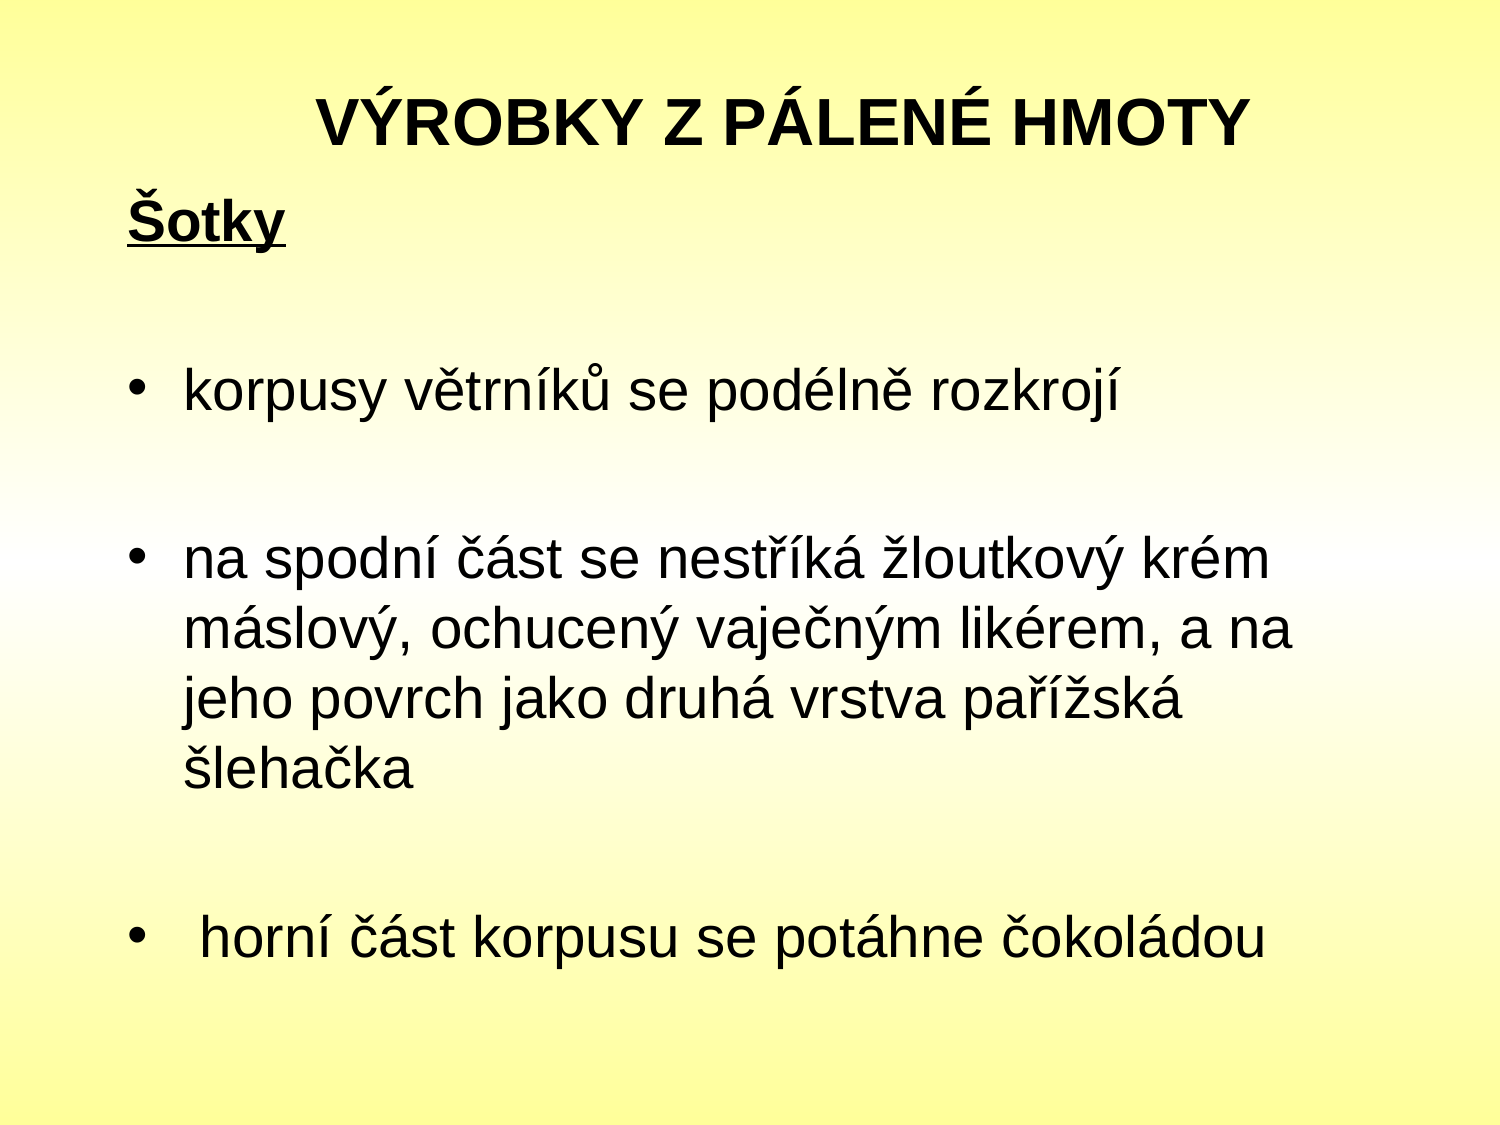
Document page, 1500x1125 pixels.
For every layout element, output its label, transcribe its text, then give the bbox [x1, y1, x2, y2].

list Šotky korpusy větrníků se podélně rozkrojí na spodní část se nestříká žloutkový krém máslový, ochucený vaječným likérem, a na jeho povrch jako druhá vrstva pařížská šlehačka horní část korpusu se potáhne čokoládou [112, 174, 1375, 1076]
title VÝROBKY Z PÁLENÉ HMOTY [112, 0, 1438, 238]
